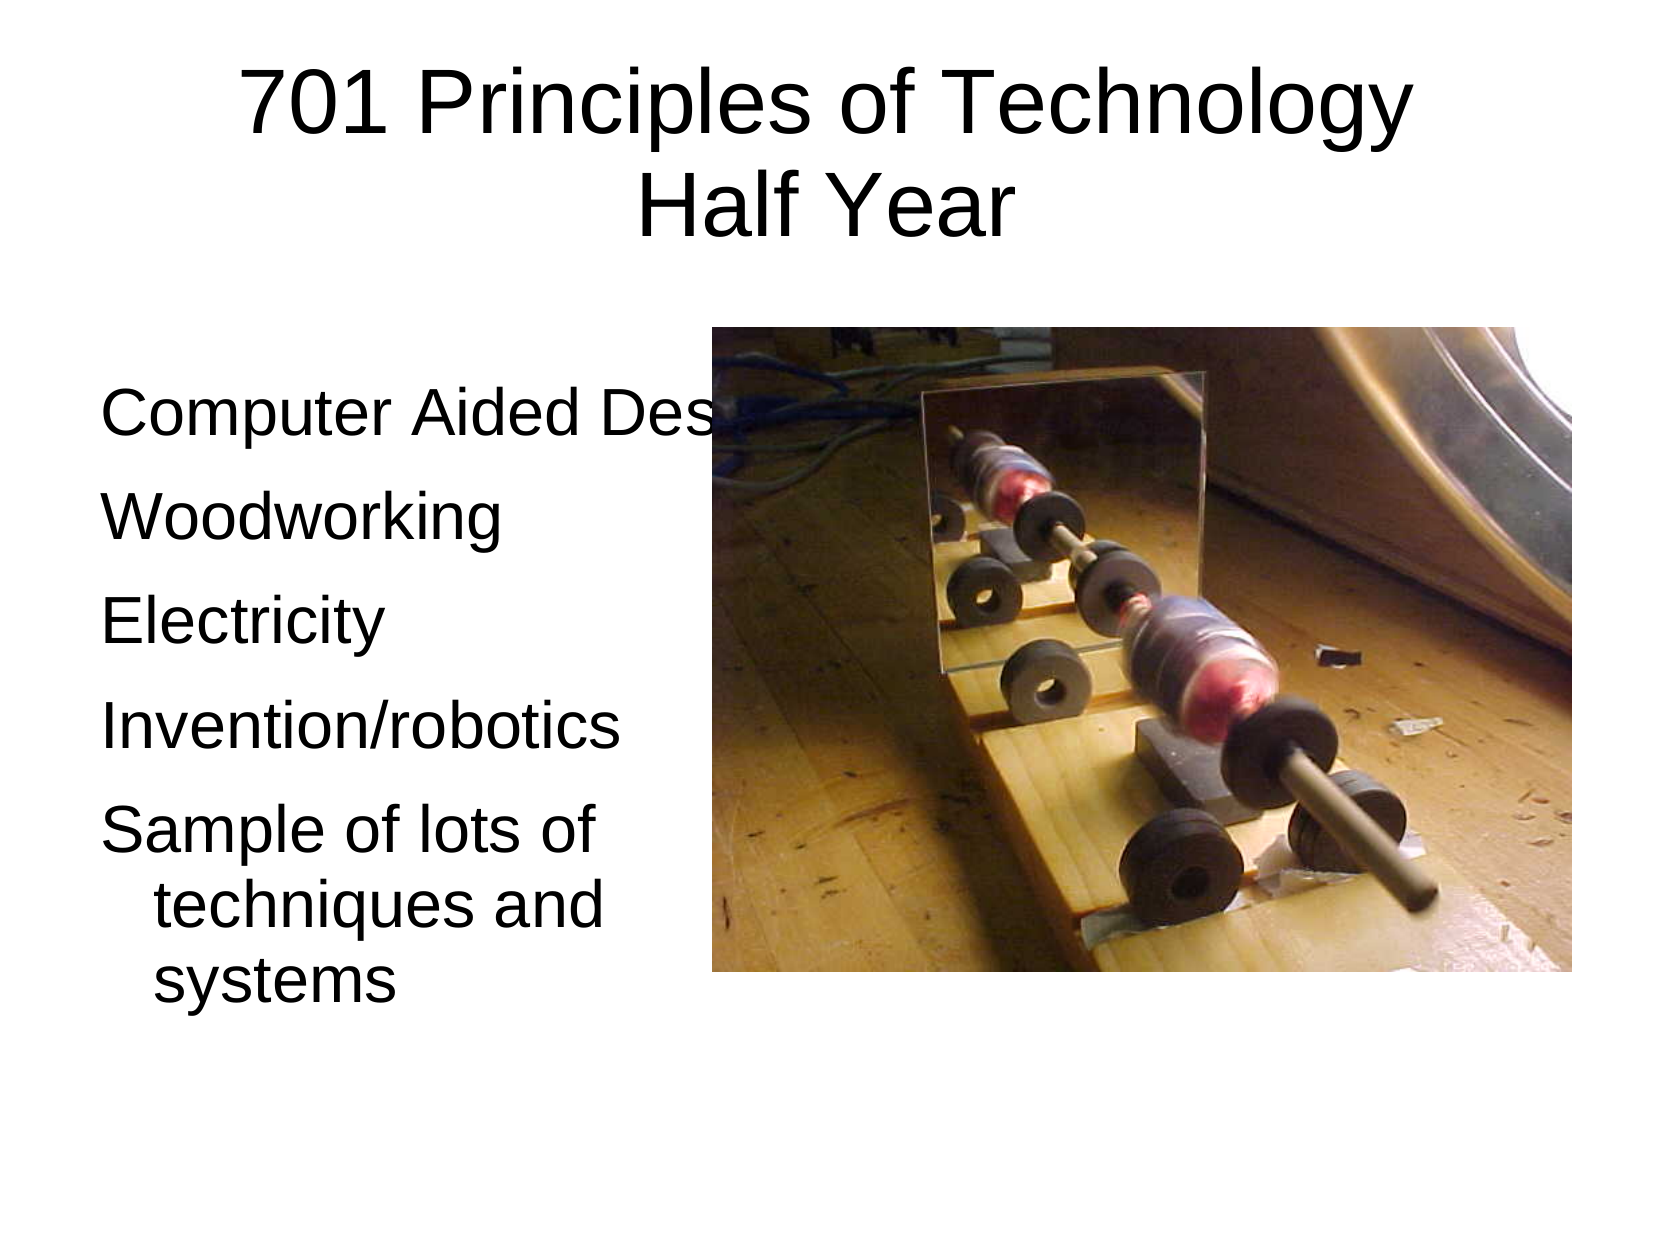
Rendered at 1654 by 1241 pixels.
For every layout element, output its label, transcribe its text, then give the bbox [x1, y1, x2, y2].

picture [712, 327, 1572, 972]
list Computer Aided Design Woodworking Electricity Invention/robotics Sample of lots of techniques and systems [82, 375, 809, 1109]
title 701 Principles of Technology Half Year [82, 49, 1571, 257]
